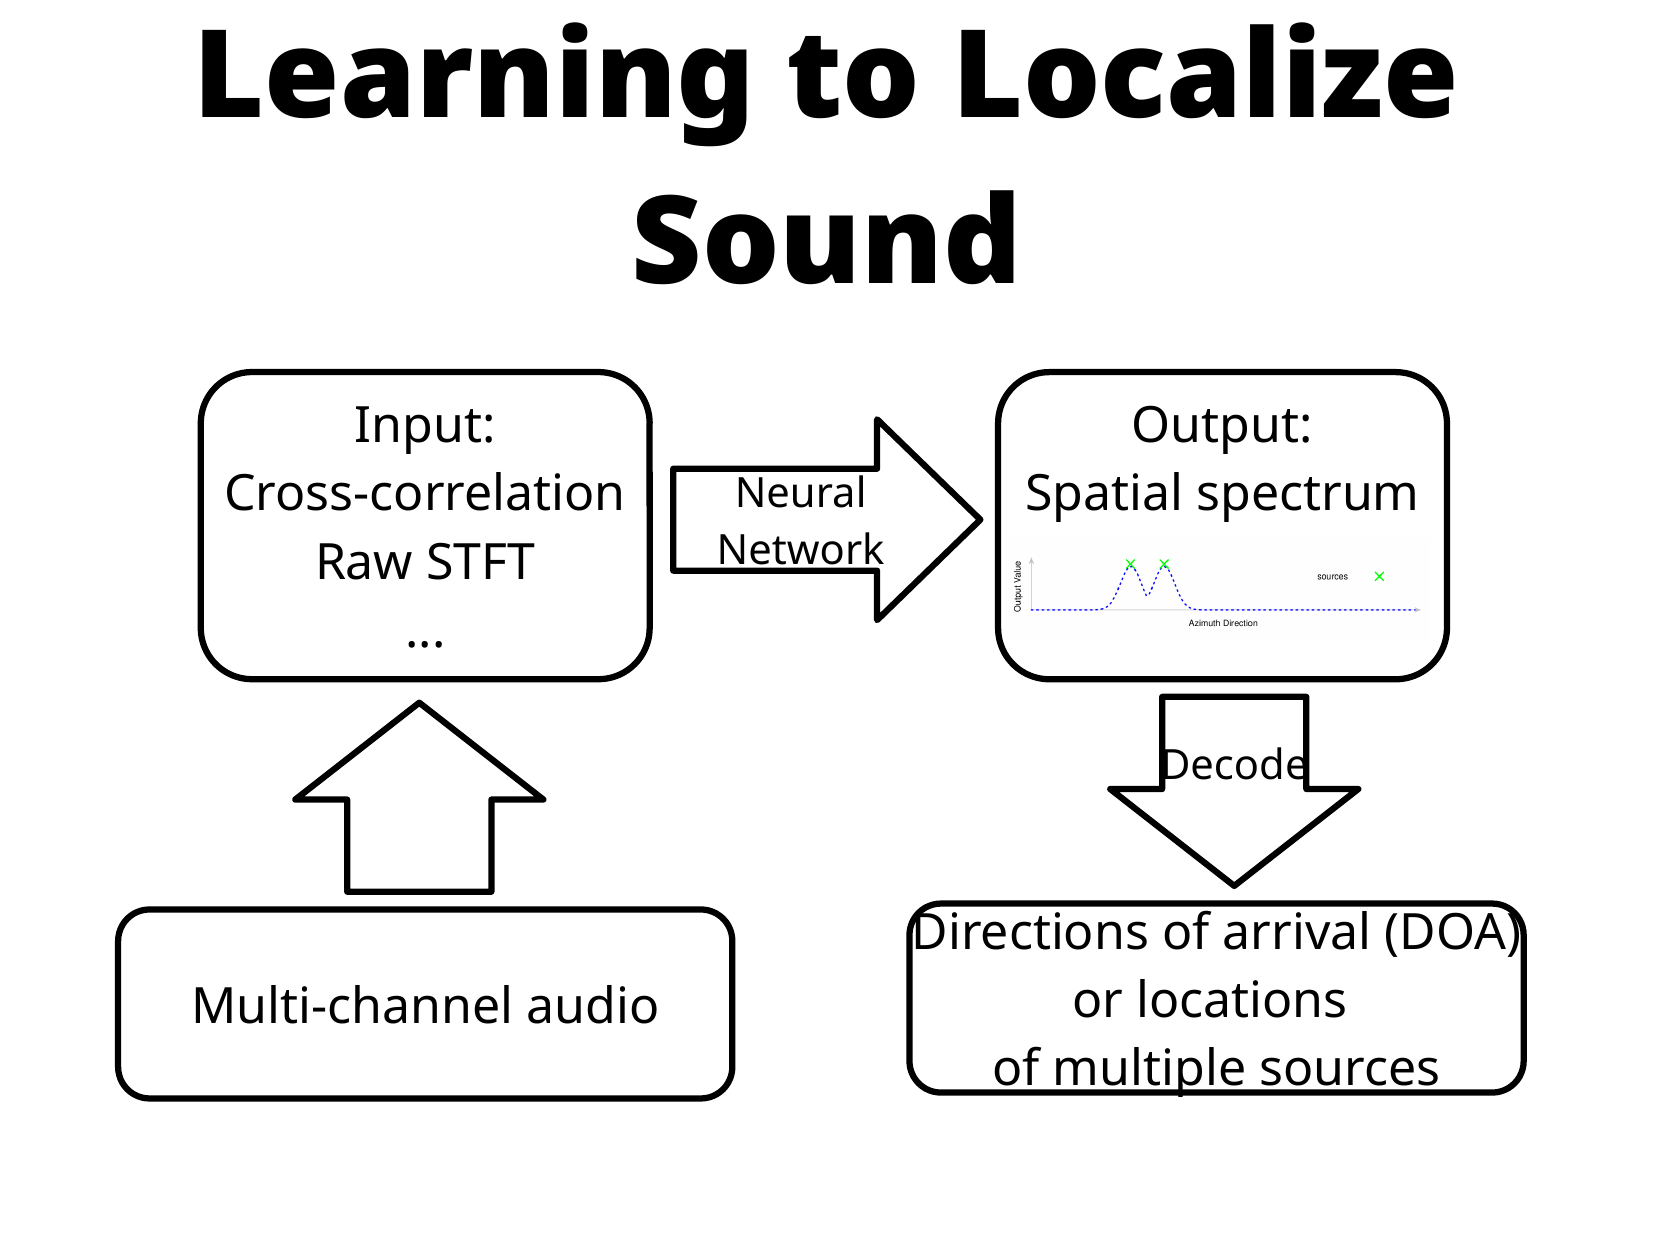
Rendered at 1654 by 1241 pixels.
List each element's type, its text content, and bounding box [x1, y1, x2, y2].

text_box [295, 702, 544, 892]
text_box Output: Spatial spectrum [998, 372, 1447, 680]
text_box Neural Network [673, 419, 981, 621]
picture [1004, 537, 1430, 640]
title Learning to Localize Sound [82, 49, 1571, 257]
text_box Input: Cross-correlation Raw STFT ... [200, 372, 650, 680]
text_box Decode [1110, 696, 1359, 886]
text_box Multi-channel audio [118, 909, 733, 1099]
text_box Directions of arrival (DOA) or locations of multiple sources [909, 903, 1524, 1093]
